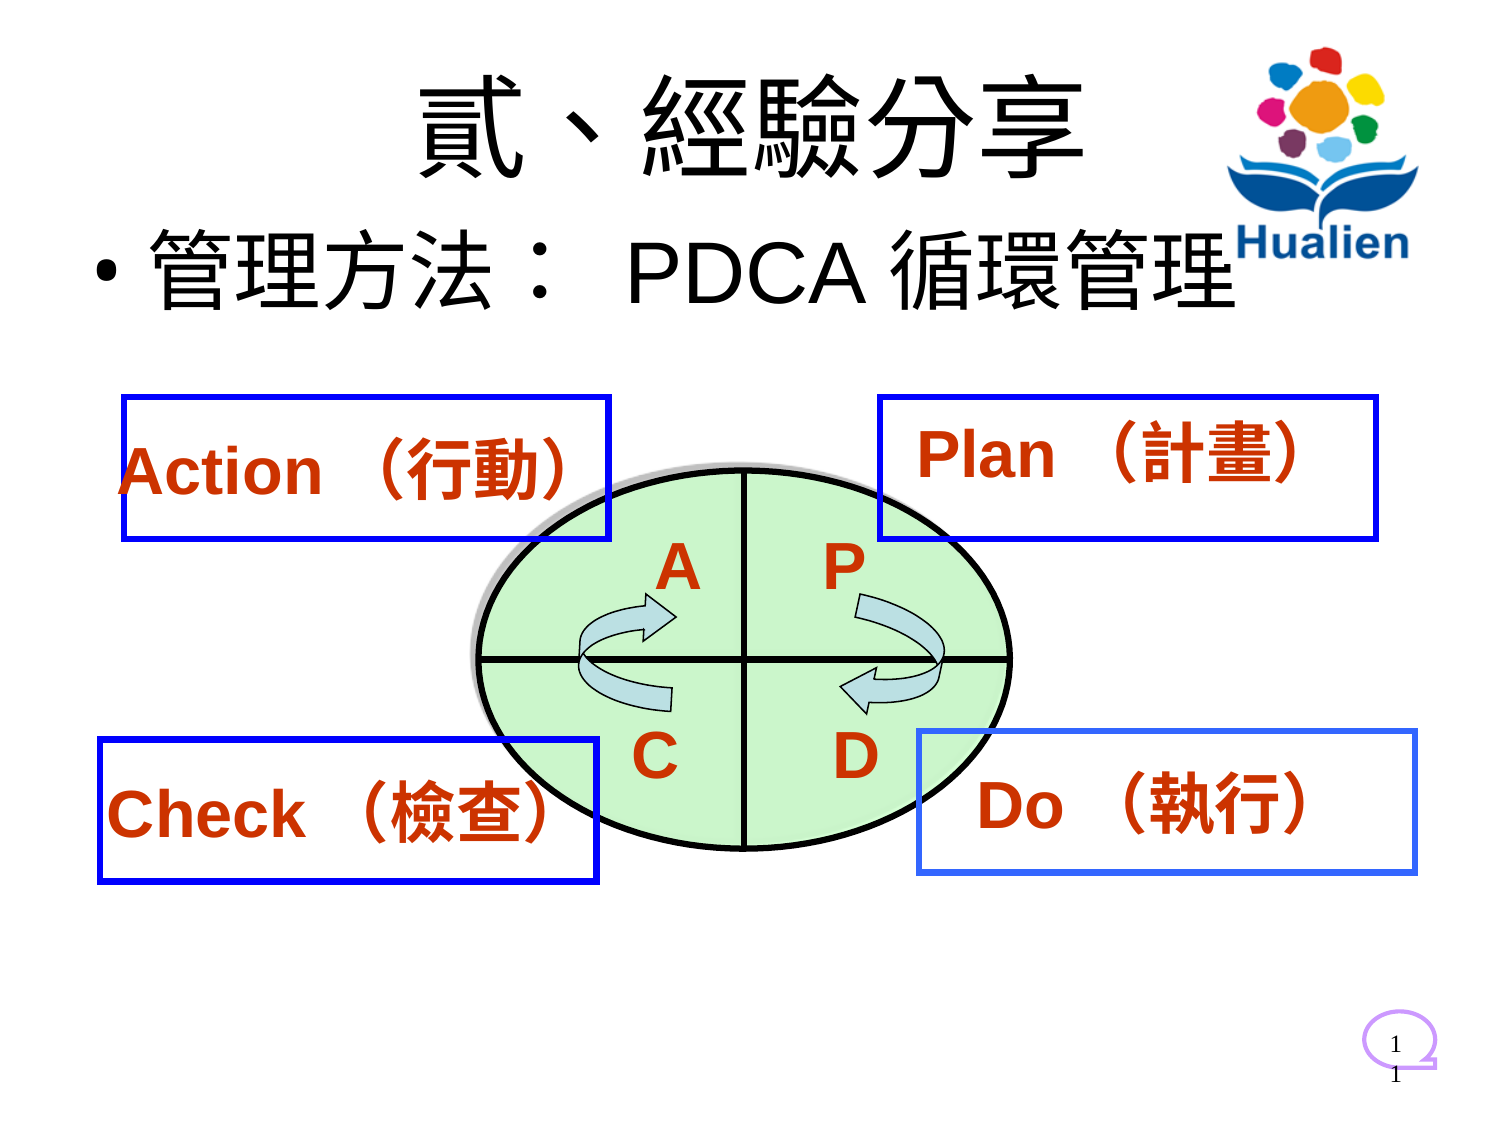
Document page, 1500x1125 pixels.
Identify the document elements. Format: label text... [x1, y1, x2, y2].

text_box 11 [1364, 1011, 1436, 1068]
title 貳、經驗分享 [76, 31, 1427, 219]
text_box Action（行動） [124, 397, 608, 539]
text_box C [608, 716, 703, 787]
list 管理方法： PDCA循環管理 [75, 208, 1426, 1083]
text_box D [809, 716, 904, 787]
text_box A [632, 527, 726, 598]
text_box [478, 470, 1010, 849]
text_box Check（檢查） [100, 740, 596, 882]
picture [1222, 42, 1424, 264]
text_box Do（執行） [919, 731, 1415, 872]
text_box P [797, 527, 892, 598]
text_box Action（行動） [134, 457, 146, 475]
text_box Plan（計畫） [880, 397, 1376, 539]
